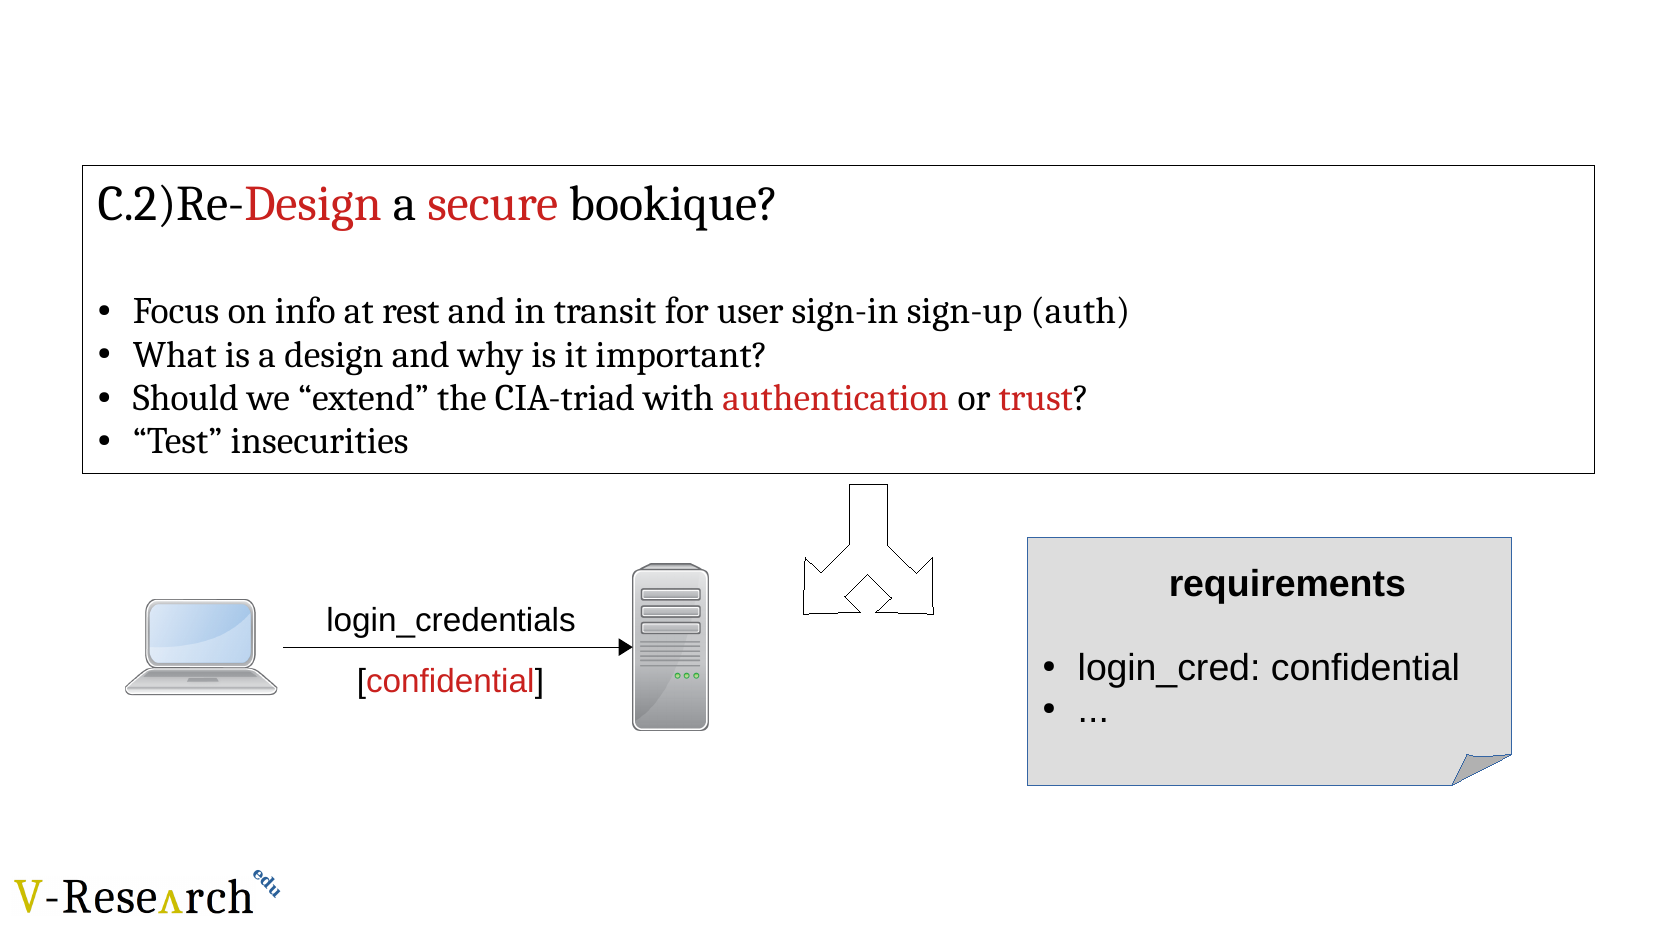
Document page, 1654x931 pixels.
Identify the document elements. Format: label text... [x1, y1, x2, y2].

text_box [confidential] [342, 655, 560, 708]
picture [118, 592, 284, 702]
picture [11, 876, 255, 916]
text_box login_credentials [311, 594, 603, 684]
picture [632, 563, 709, 731]
text_box requirements login_cred: confidential ... [1027, 537, 1512, 786]
text_box edu [222, 847, 333, 931]
text_box C.2)Re-Design a secure bookique? Focus on info at rest and in transit for user sign-in sign-up (auth) What is a design and why is it important? Should we “extend” the CIA-triad with authentication or trust? “Test” insecurities [82, 165, 1595, 474]
